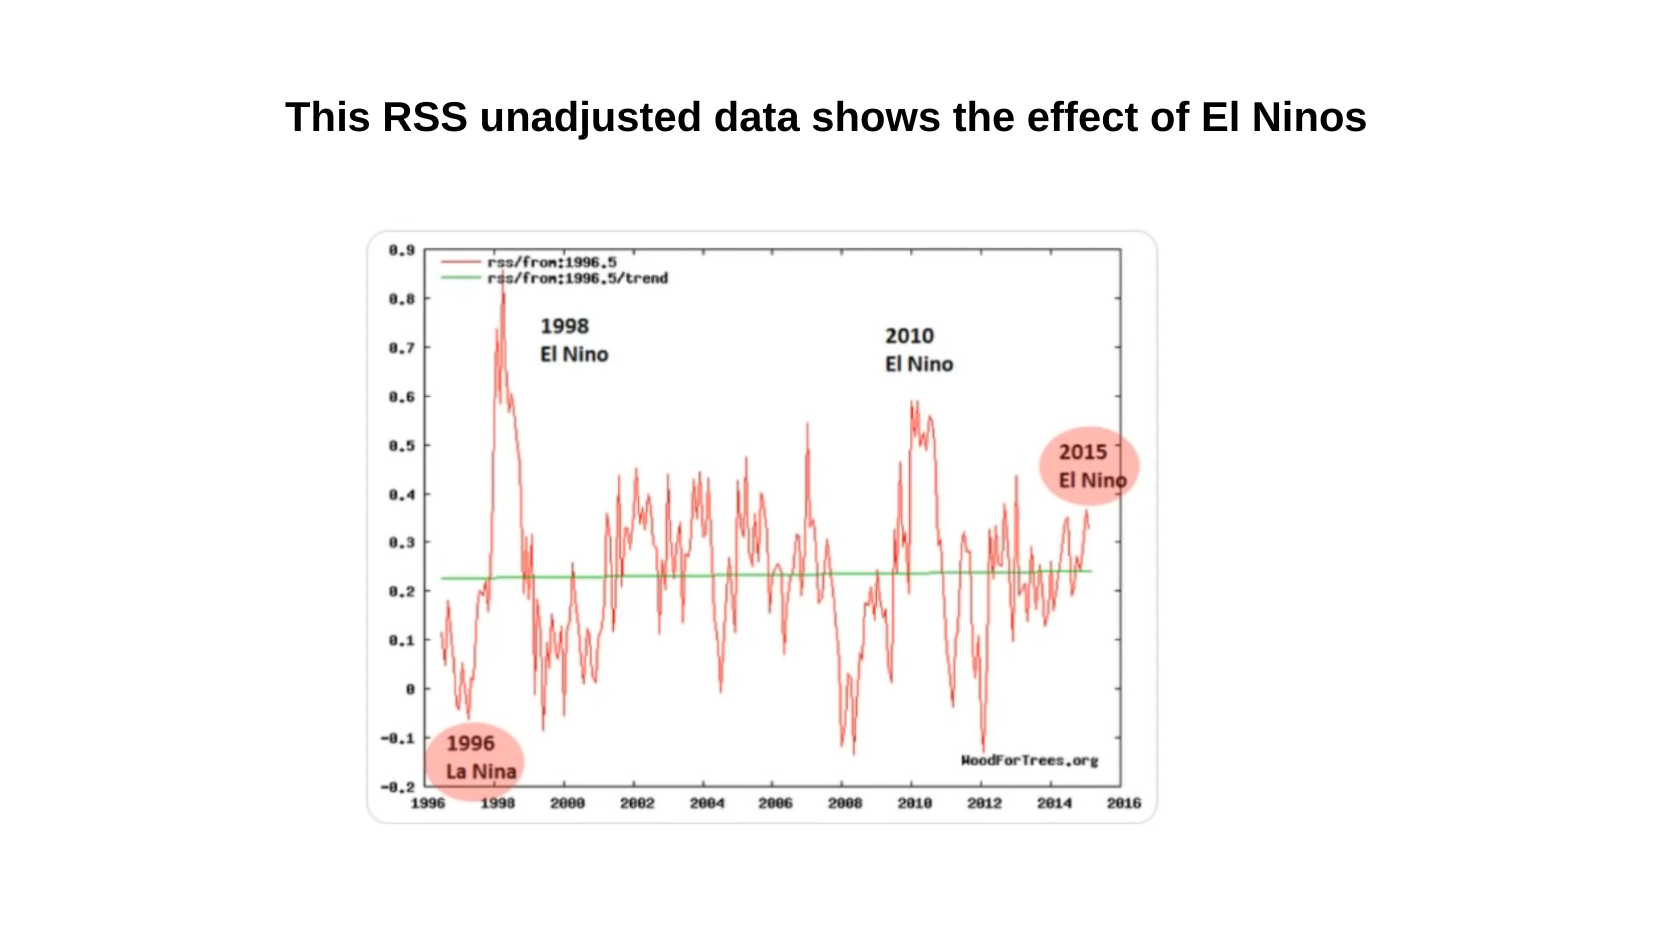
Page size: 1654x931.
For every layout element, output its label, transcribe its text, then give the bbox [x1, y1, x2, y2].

picture [356, 218, 1169, 832]
text_box This RSS unadjusted data shows the effect of El Ninos [82, 90, 1571, 141]
